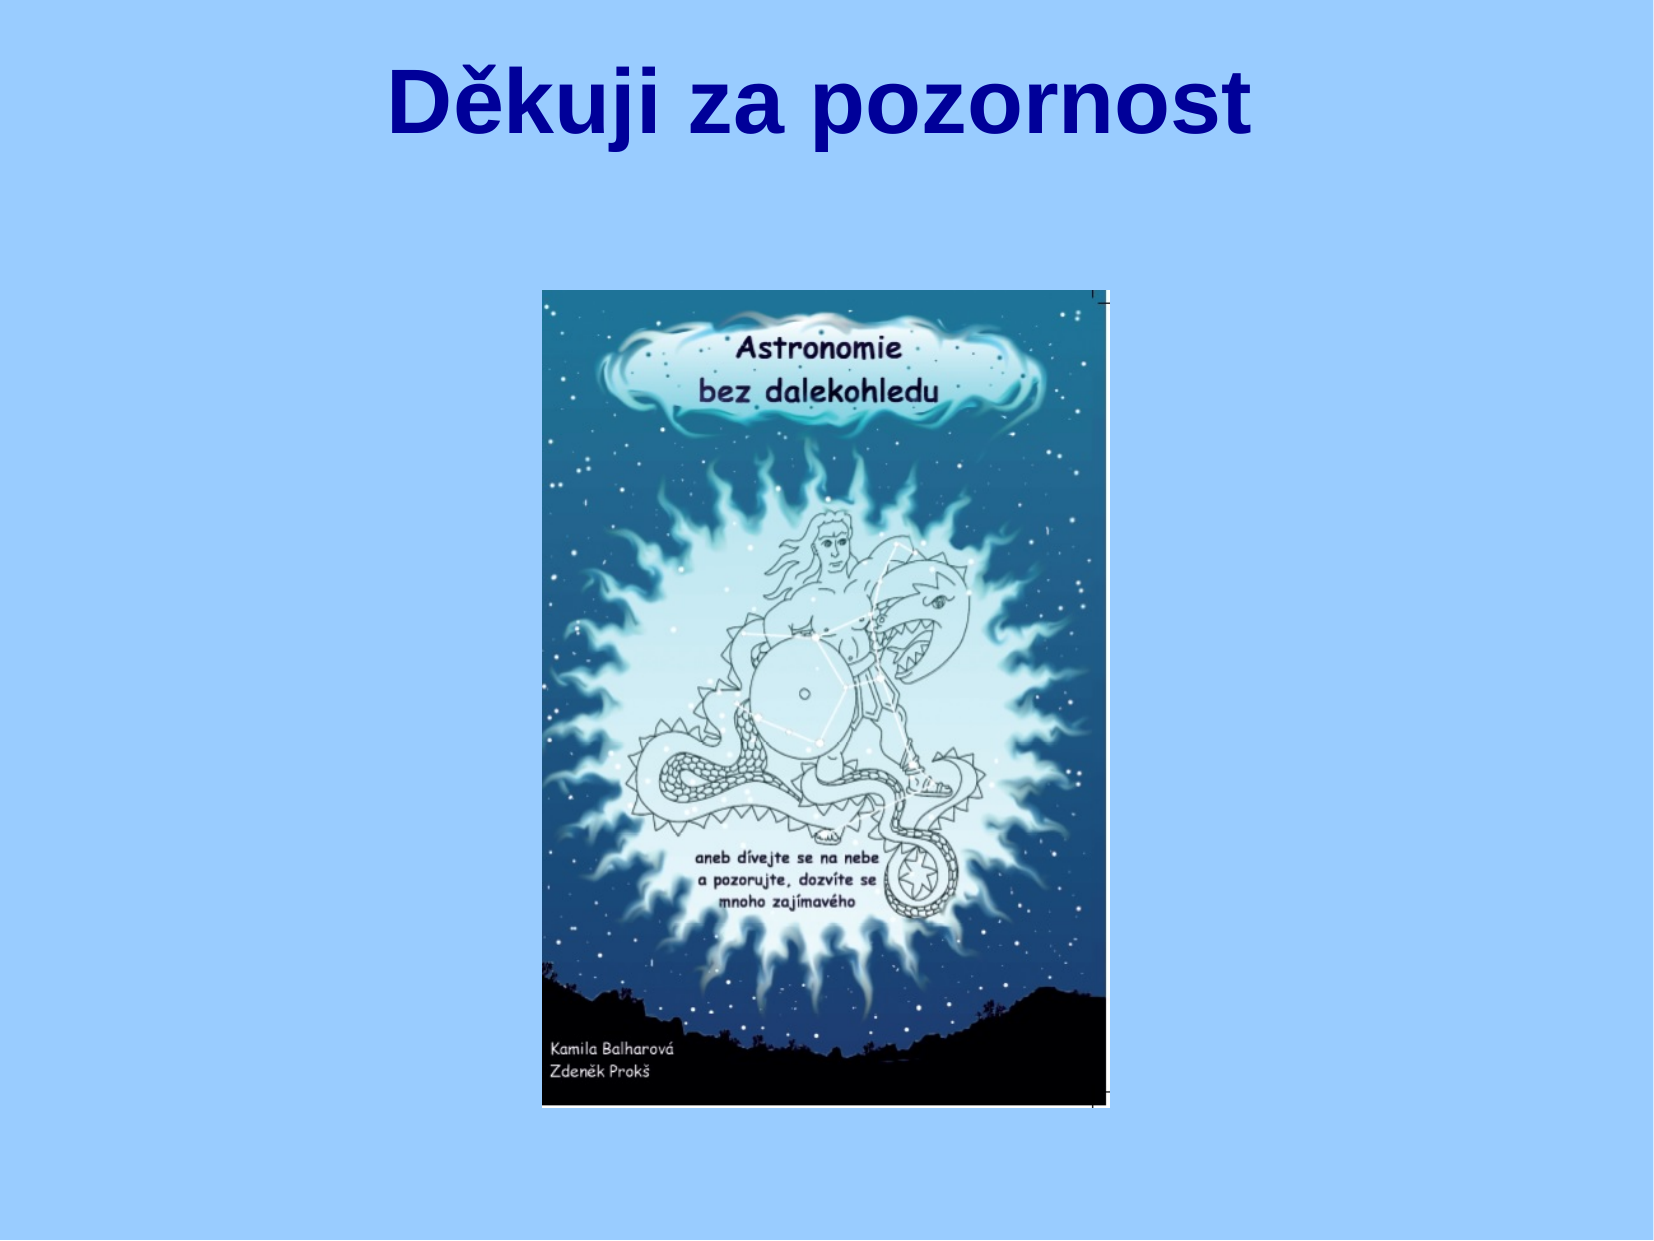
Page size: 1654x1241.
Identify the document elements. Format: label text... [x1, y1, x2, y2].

picture [542, 290, 1110, 1108]
title Děkuji za pozornost [76, 0, 1564, 206]
